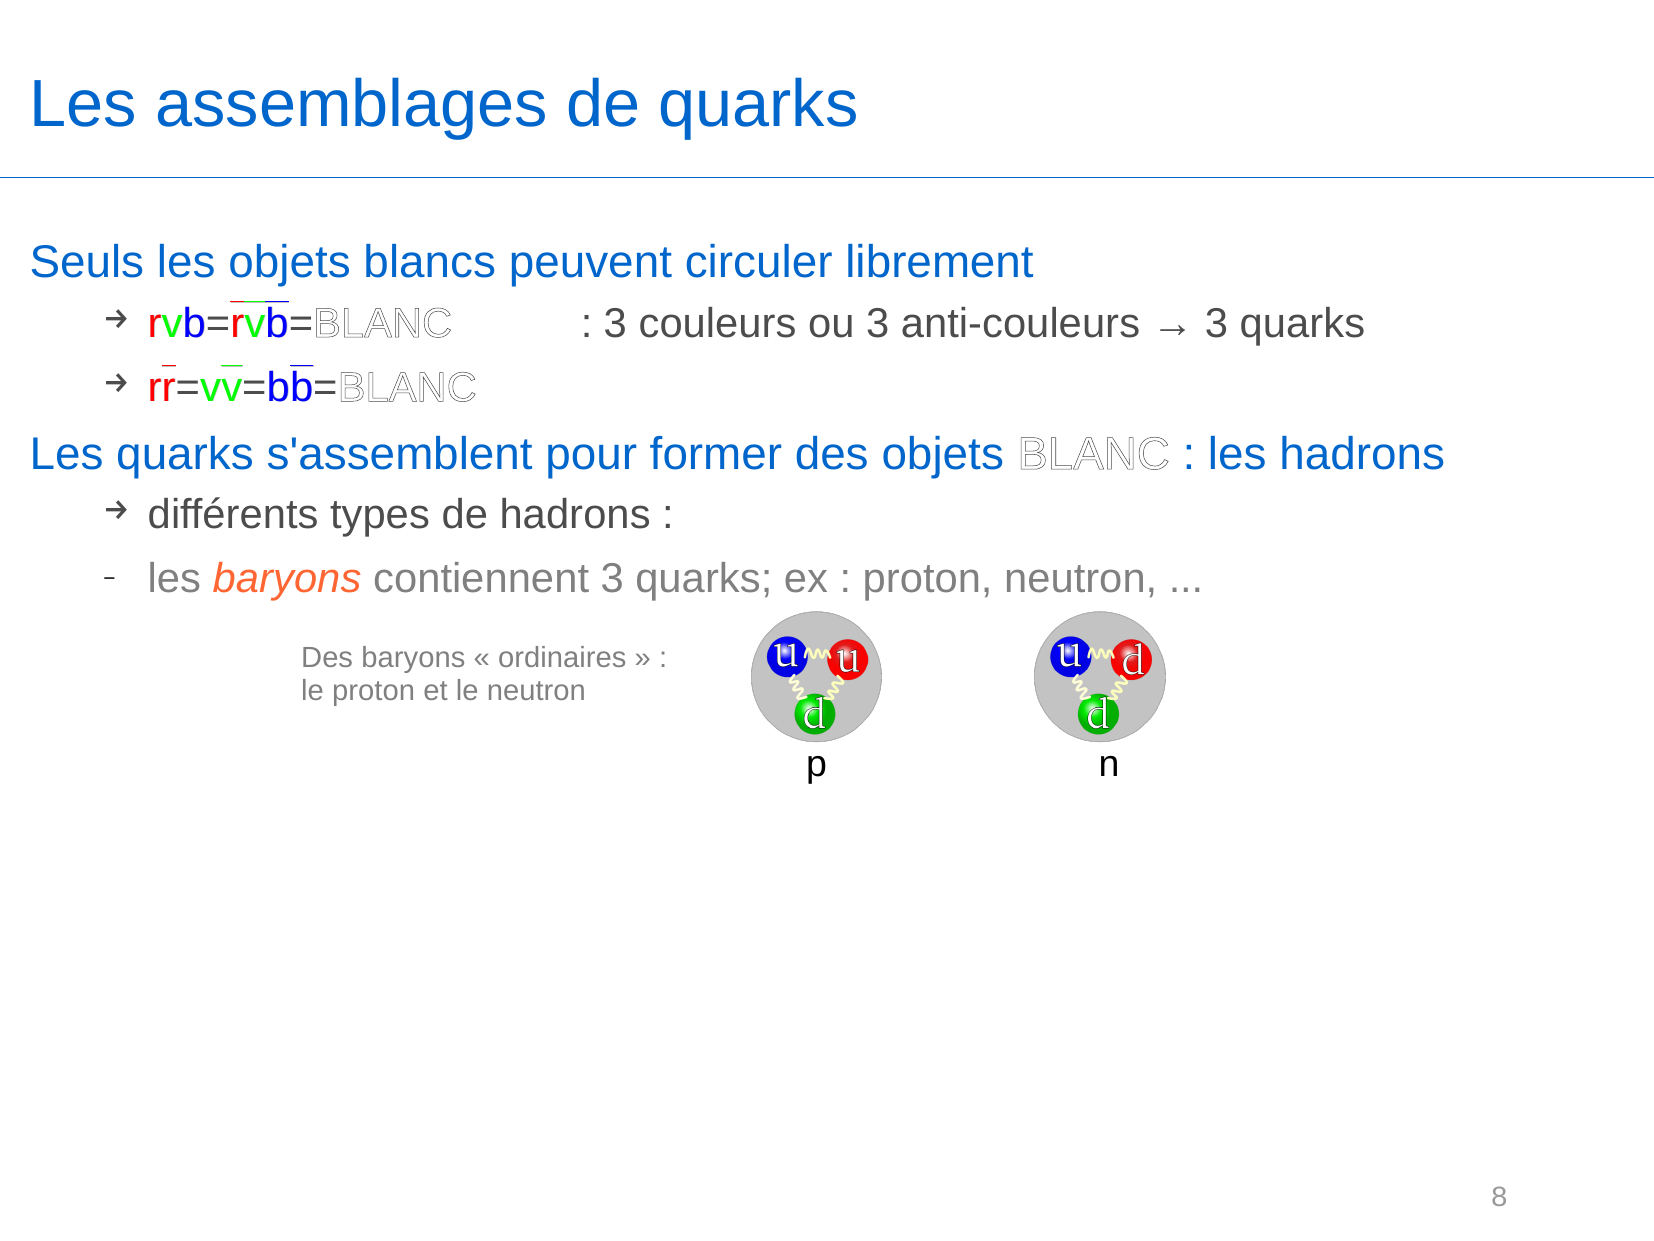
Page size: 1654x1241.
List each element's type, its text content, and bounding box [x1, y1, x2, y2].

picture [1012, 589, 1191, 767]
picture [729, 589, 907, 767]
text_box p [791, 735, 842, 793]
list Seuls les objets blancs peuvent circuler librement rvb=rvb=BLANC : 3 couleurs ou 3 anti-couleurs → 3 quarks rr=vv=bb=BLANC Les quarks s'assemblent pour former des objets BLANC : les hadrons différents types de hadrons : les baryons contiennent 3 quarks; ex : proton, neutron, ... [29, 236, 1625, 1188]
title Les assemblages de quarks [29, 29, 1625, 178]
text_box Des baryons « ordinaires » : le proton et le neutron [286, 633, 685, 715]
text_box n [1083, 735, 1143, 793]
